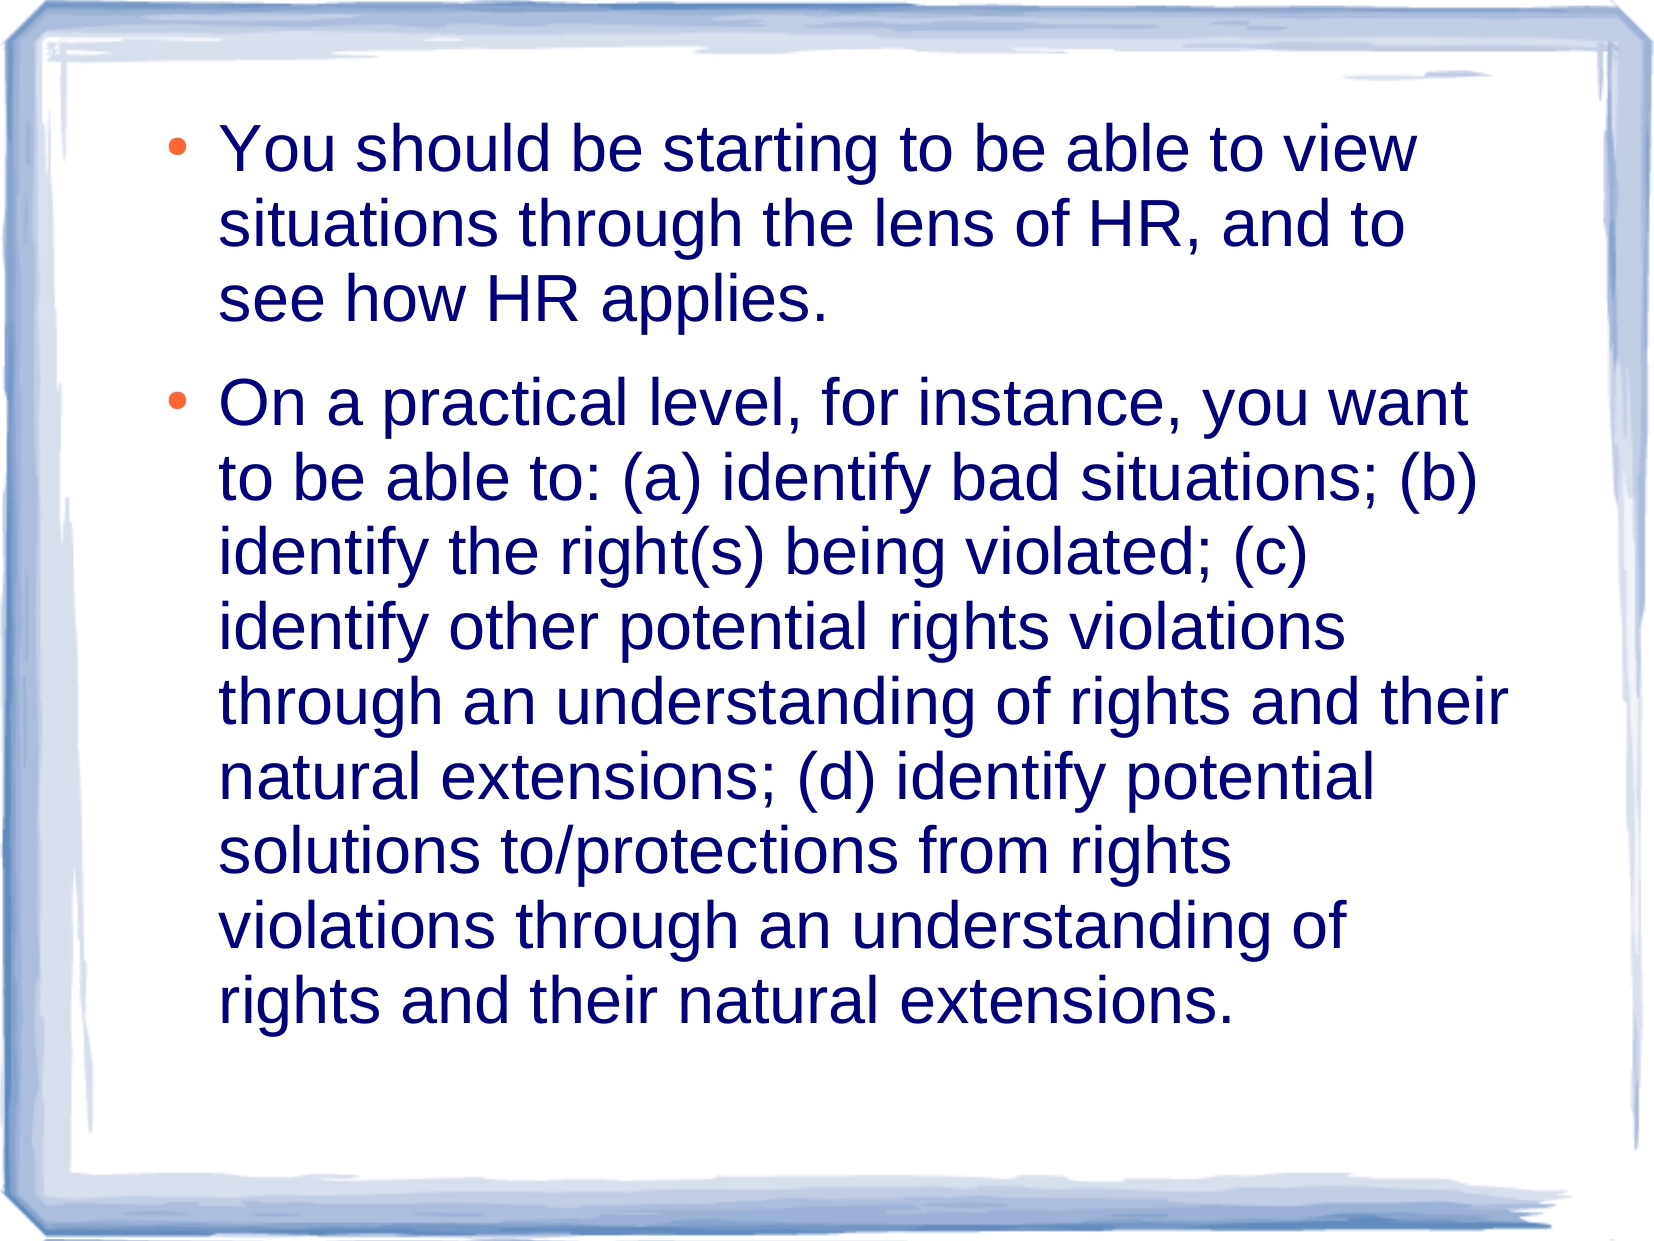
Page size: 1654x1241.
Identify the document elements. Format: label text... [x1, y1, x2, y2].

picture [0, 0, 1654, 1241]
list You should be starting to be able to view situations through the lens of HR, and to see how HR applies. On a practical level, for instance, you want to be able to: (a) identify bad situations; (b) identify the right(s) being violated; (c) identify other potential rights violations through an understanding of rights and their natural extensions; (d) identify potential solutions to/protections from rights violations through an understanding of rights and their natural extensions. [147, 110, 1529, 1143]
